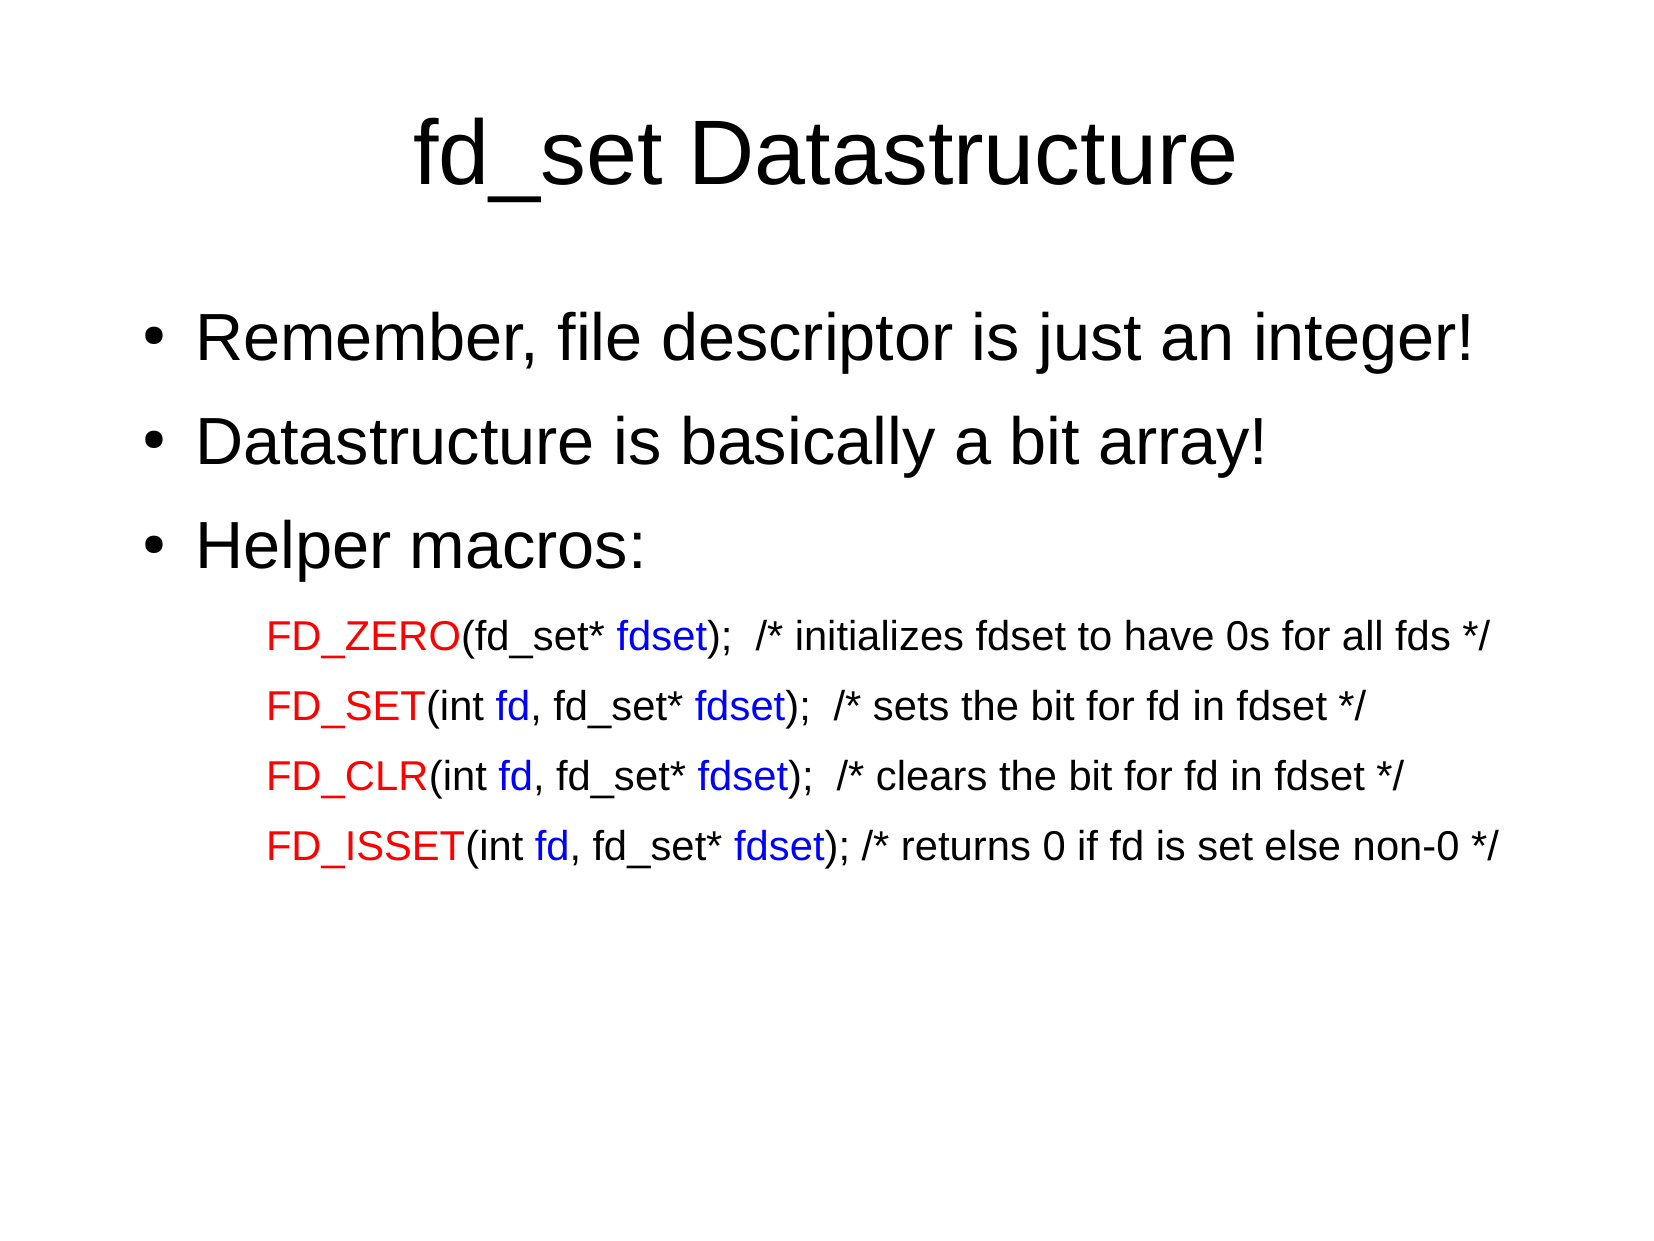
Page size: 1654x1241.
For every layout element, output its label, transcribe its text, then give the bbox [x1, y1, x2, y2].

title fd_set Datastructure [82, 49, 1571, 257]
list Remember, file descriptor is just an integer! Datastructure is basically a bit array! Helper macros: FD_ZERO(fd_set* fdset); /* initializes fdset to have 0s for all fds */ FD_SET(int fd, fd_set* fdset); /* sets the bit for fd in fdset */ FD_CLR(int fd, fd_set* fdset); /* clears the bit for fd in fdset */ FD_ISSET(int fd, fd_set* fdset); /* returns 0 if fd is set else non-0 */ [124, 300, 1613, 1119]
